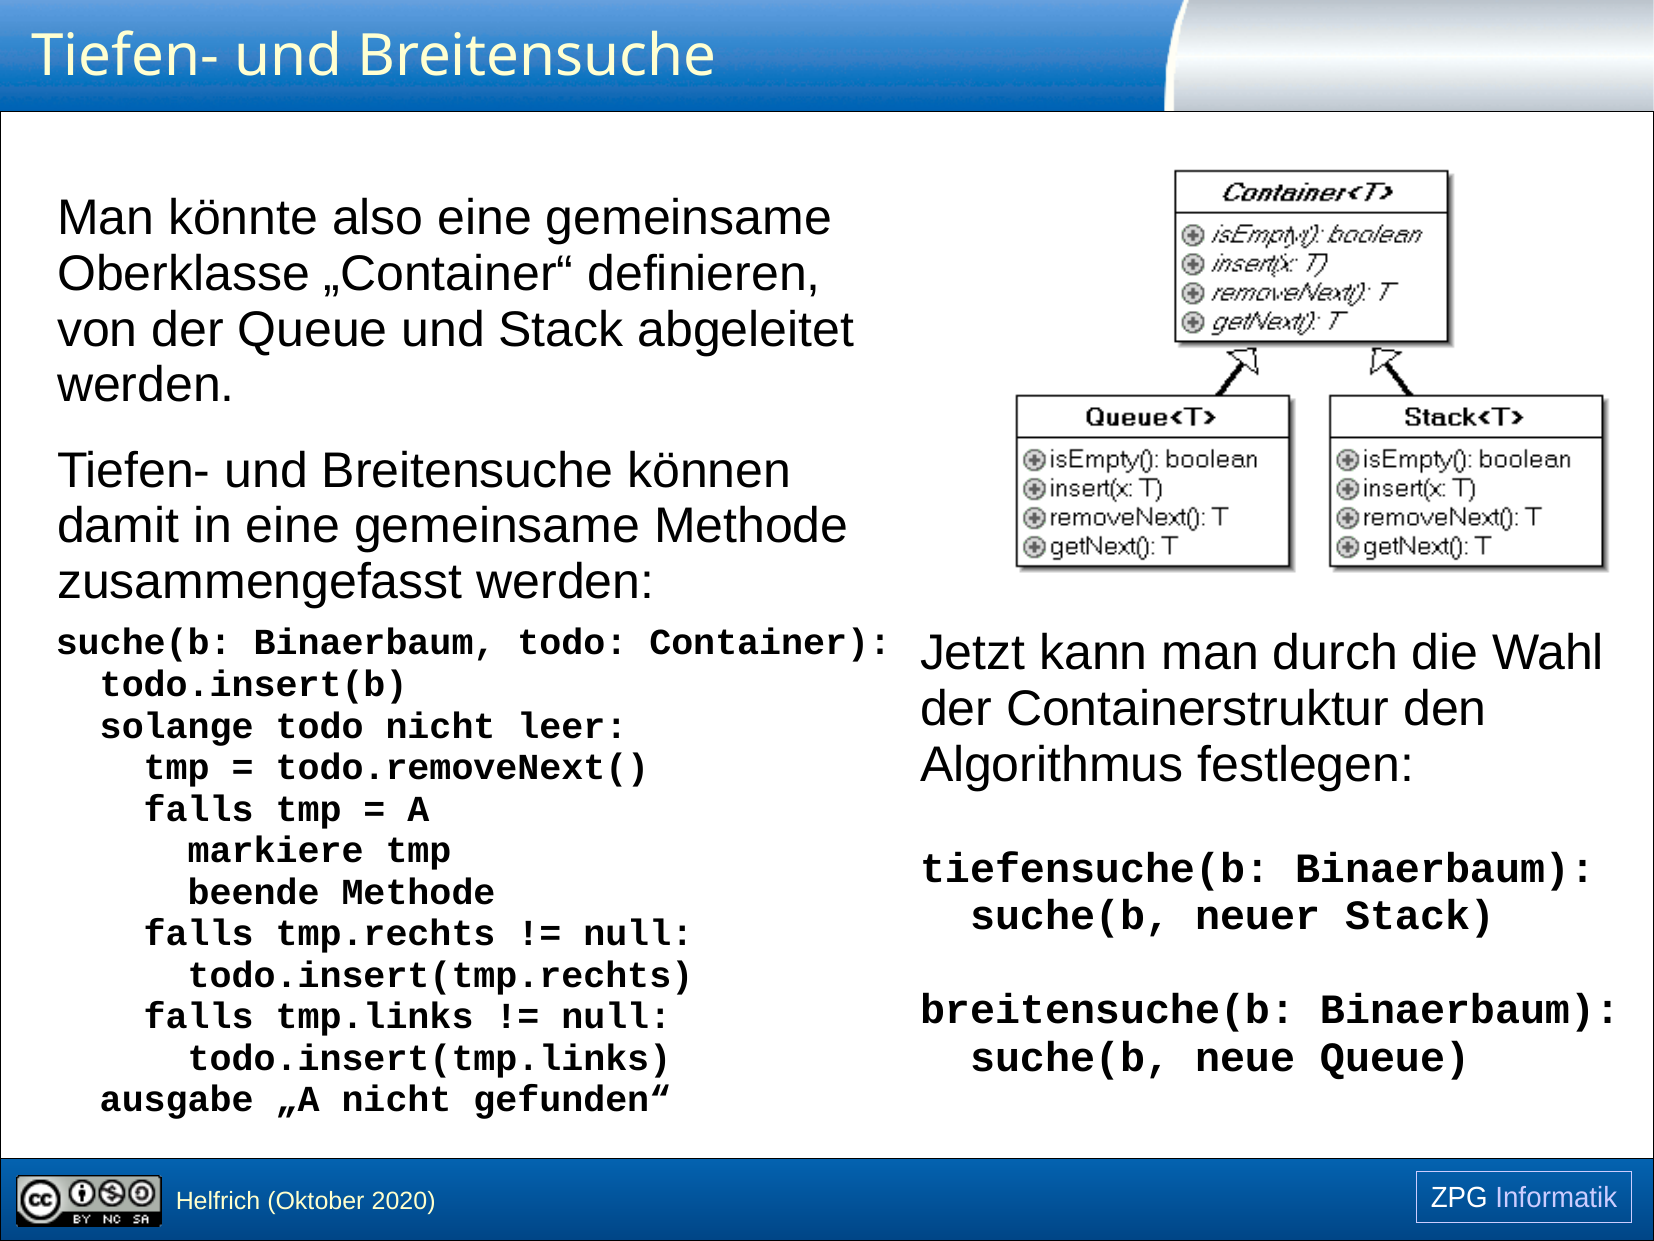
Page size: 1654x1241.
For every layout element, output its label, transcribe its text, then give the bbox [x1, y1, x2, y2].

picture [979, 149, 1628, 591]
list Jetzt kann man durch die Wahl der Containerstruktur den Algorithmus festlegen: tiefensuche(b: Binaerbaum): suche(b, neuer Stack) breitensuche(b: Binaerbaum): suche(b, neue Queue) [919, 624, 1642, 1157]
list Man könnte also eine gemeinsame Oberklasse „Container“ definieren, von der Queue und Stack abgeleitet werden. Tiefen- und Breitensuche können damit in eine gemeinsame Methode zusammengefasst werden: [57, 189, 1605, 624]
picture [16, 1175, 162, 1227]
title Tiefen- und Breitensuche [31, 14, 1151, 92]
list suche(b: Binaerbaum, todo: Container): todo.insert(b) solange todo nicht leer: tmp = todo.removeNext() falls tmp = A markiere tmp beende Methode falls tmp.rechts != null: todo.insert(tmp.rechts) falls tmp.links != null: todo.insert(tmp.links) ausgabe „A nicht gefunden“ [55, 624, 919, 1157]
picture [0, 0, 1654, 111]
